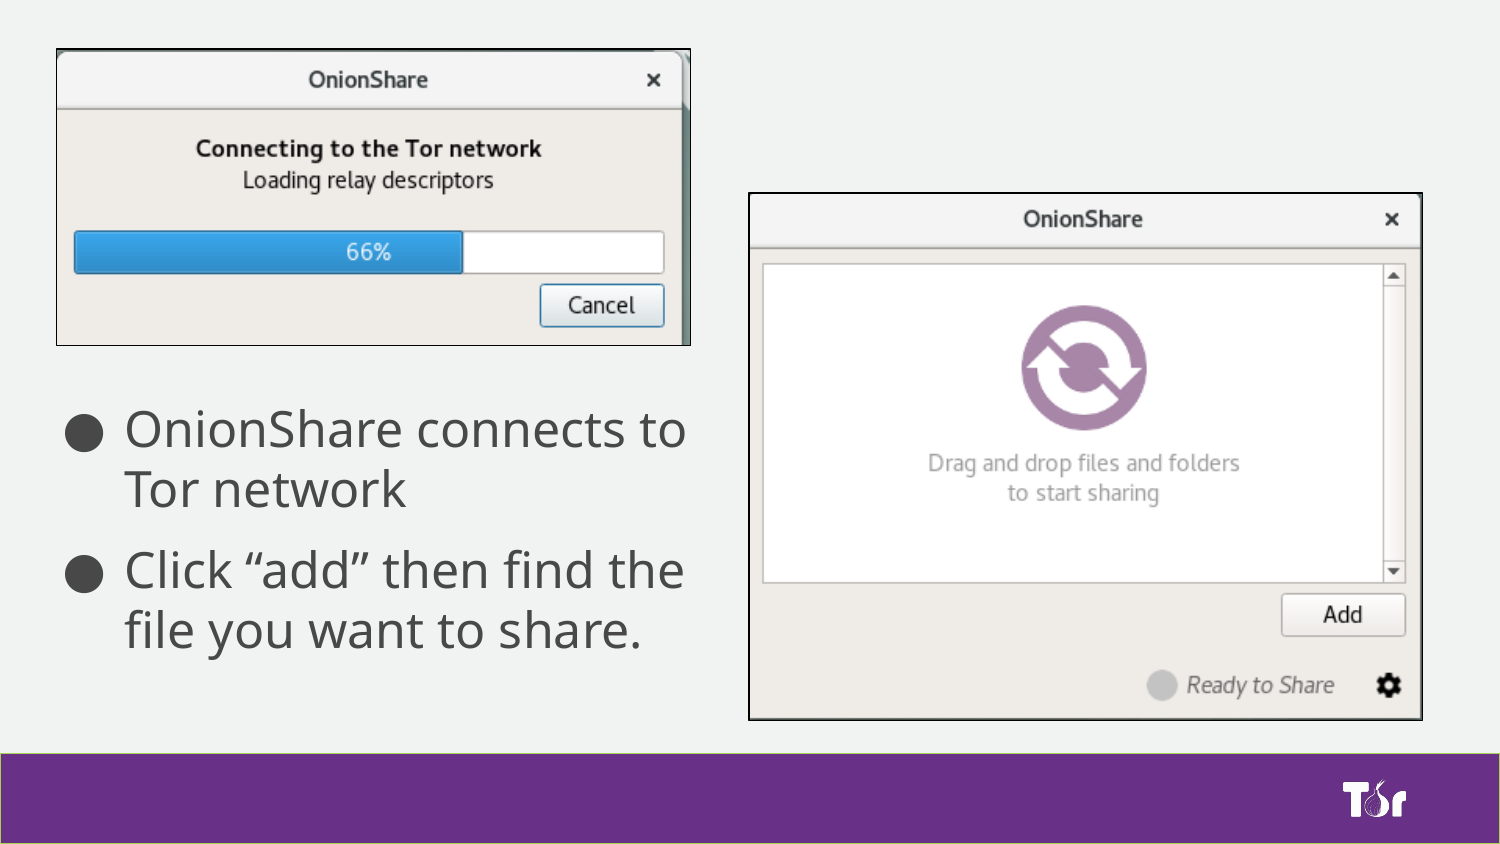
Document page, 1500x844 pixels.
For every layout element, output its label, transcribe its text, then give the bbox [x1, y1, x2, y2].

picture [750, 193, 1422, 720]
picture [1343, 778, 1406, 817]
picture [57, 49, 690, 345]
text_box OnionShare connects to Tor network Click “add” then find the file you want to share. [35, 390, 737, 754]
